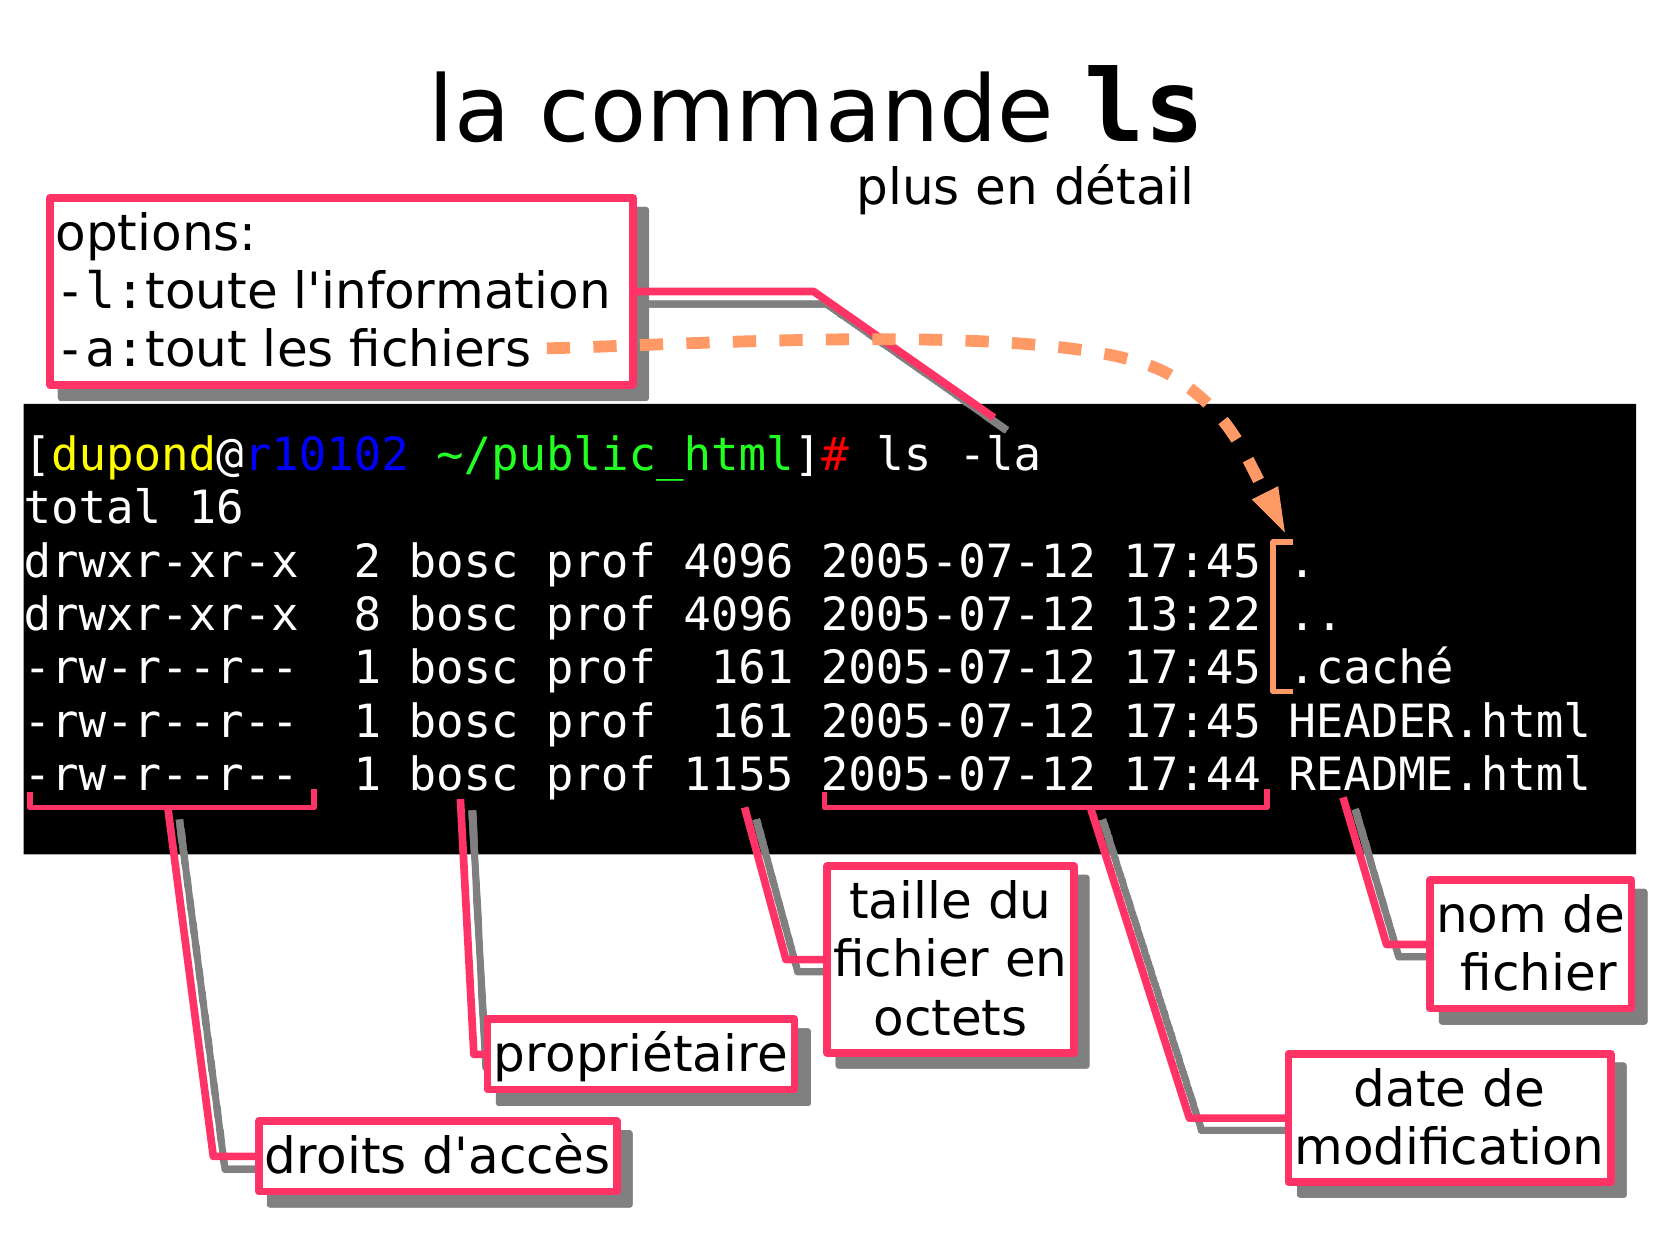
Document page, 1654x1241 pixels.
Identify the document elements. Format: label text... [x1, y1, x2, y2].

text_box nom de fichier [1430, 880, 1632, 1009]
text_box date de modification [1288, 1053, 1611, 1183]
text_box options: -l:toute l'information -a:tout les fichiers [50, 198, 634, 385]
text_box [dupond@r10102 ~/public_html]# ls -la total 16 drwxr-xr-x 2 bosc prof 4096 2005-07-12 17:45 . drwxr-xr-x 8 bosc prof 4096 2005-07-12 13:22 .. -rw-r--r-- 1 bosc prof 161 2005-07-12 17:45 .caché -rw-r--r-- 1 bosc prof 161 2005-07-12 17:45 HEADER.html -rw-r--r-- 1 bosc prof 1155 2005-07-12 17:44 README.html [23, 403, 1637, 855]
text_box plus en détail [856, 157, 1196, 217]
text_box propriétaire [487, 1019, 795, 1090]
text_box taille du fichier en octets [827, 866, 1074, 1053]
text_box droits d'accès [258, 1121, 617, 1192]
title la commande ls [126, 40, 1508, 173]
